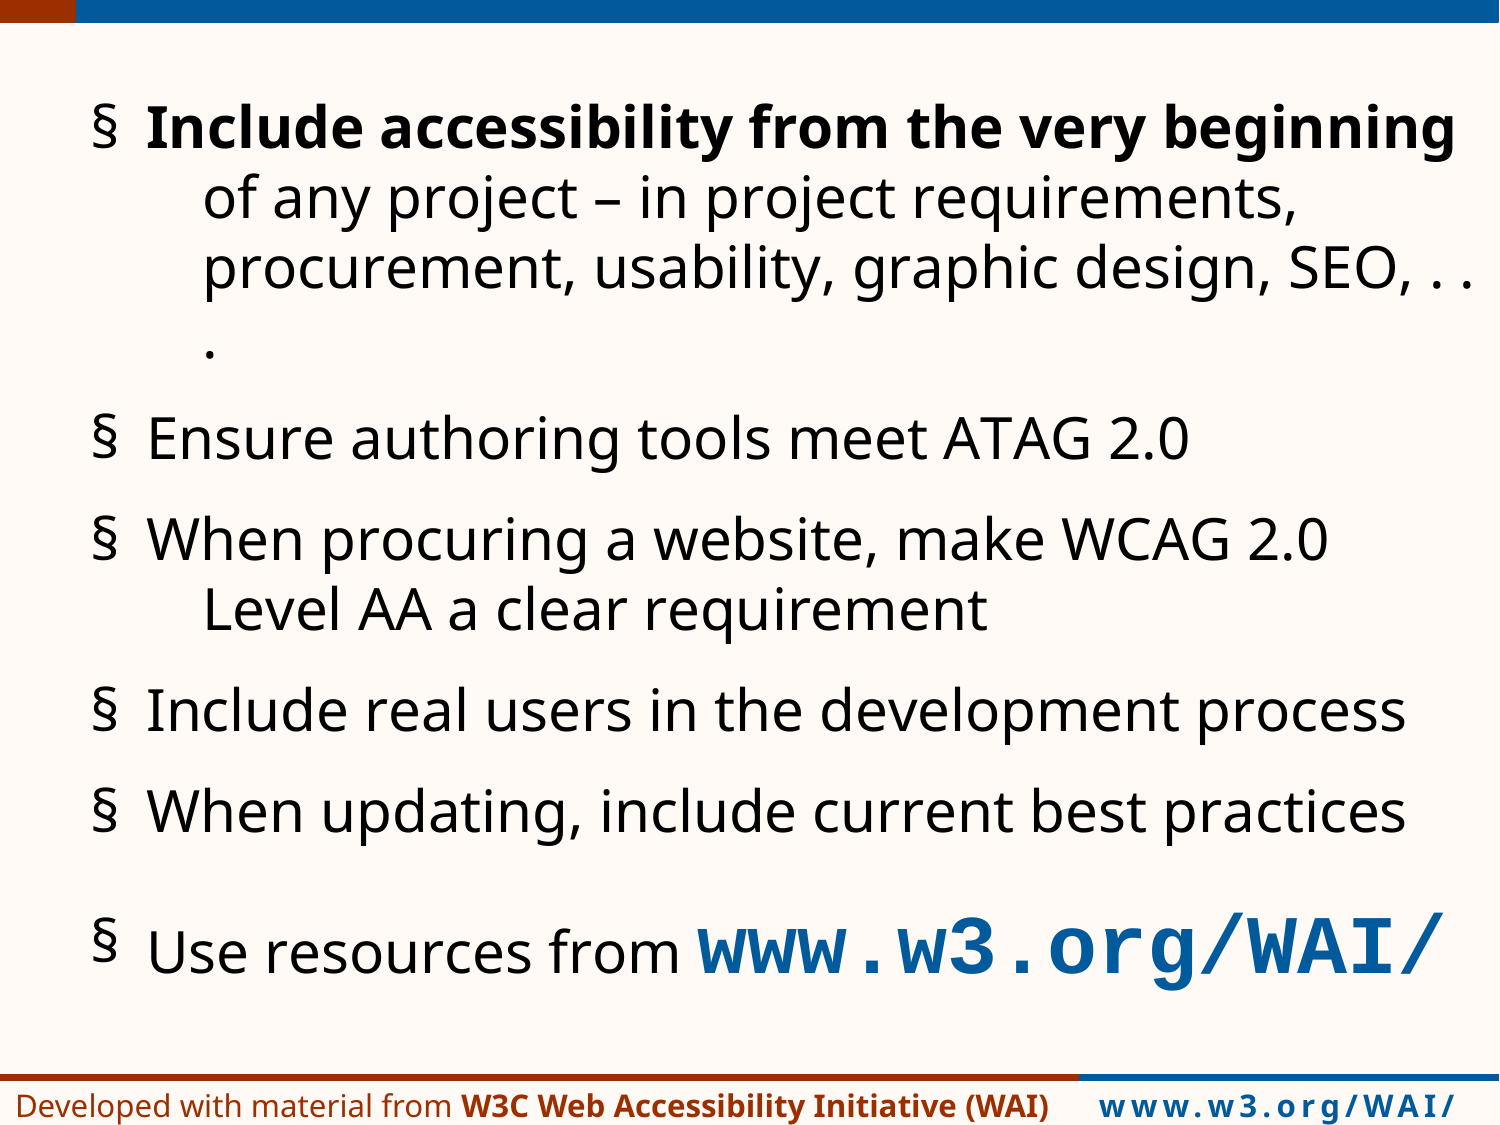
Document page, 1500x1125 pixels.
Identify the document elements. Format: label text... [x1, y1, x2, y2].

list Include accessibility from the very beginning of any project – in project requirements, procurement, usability, graphic design, SEO, . . . Ensure authoring tools meet ATAG 2.0 When procuring a website, make WCAG 2.0 Level AA a clear requirement Include real users in the development process When updating, include current best practices Use resources from www.w3.org/WAI/ [75, 83, 1500, 1075]
